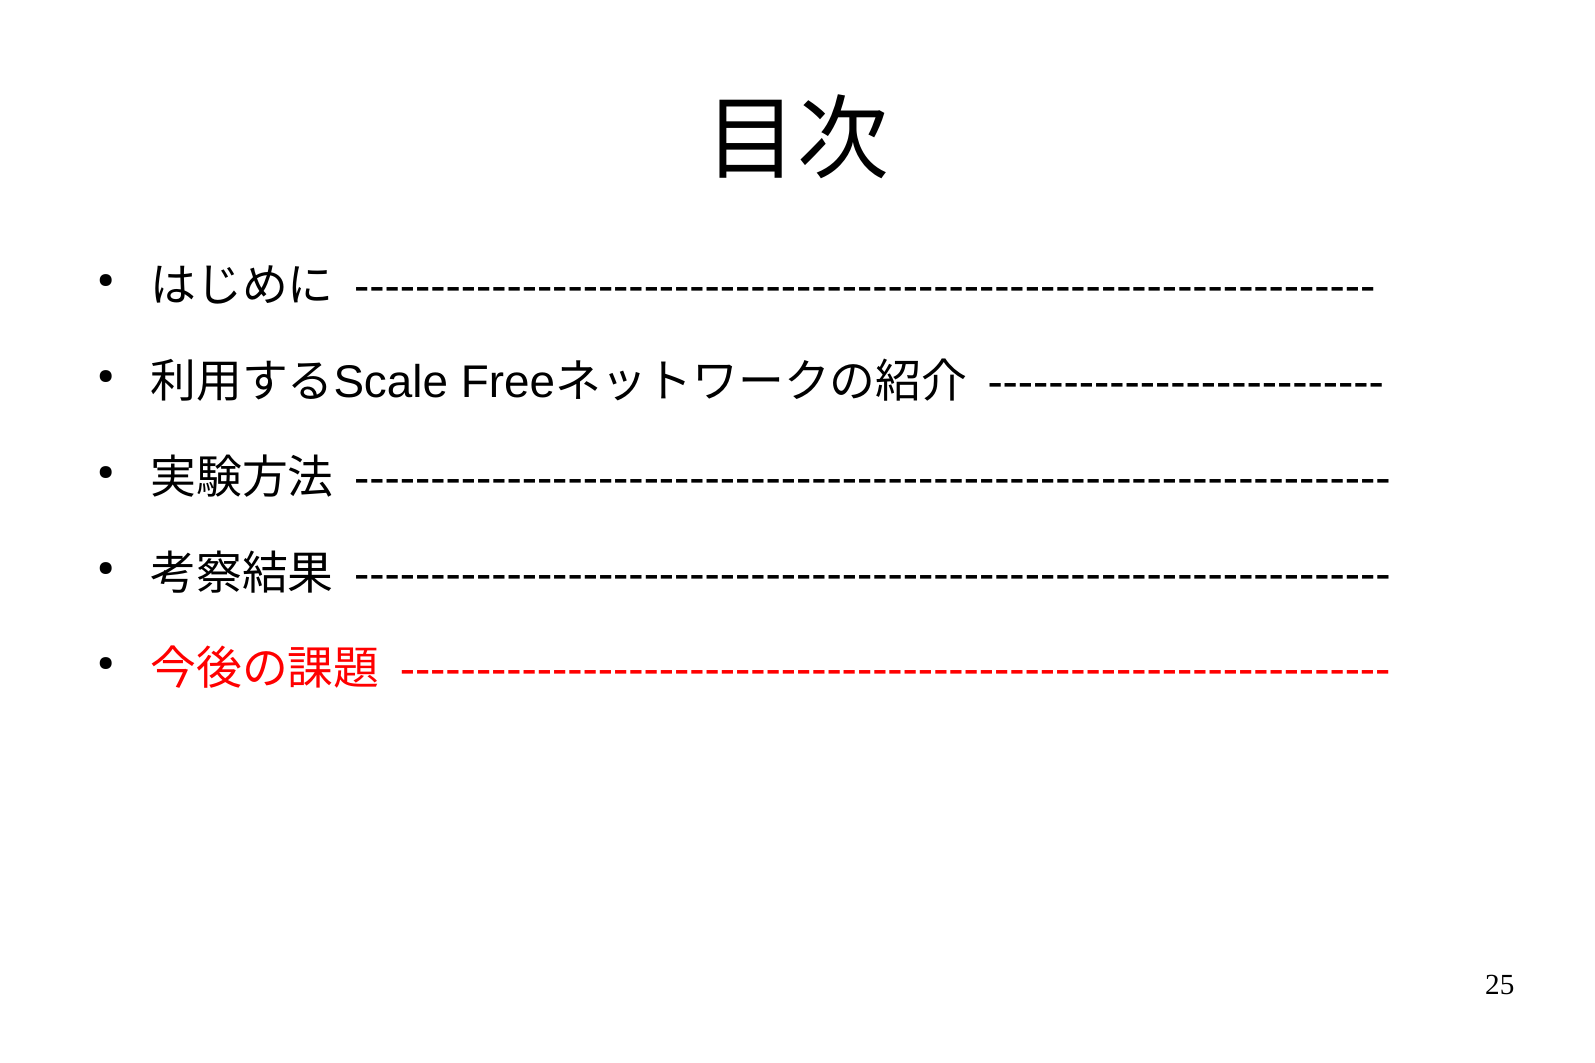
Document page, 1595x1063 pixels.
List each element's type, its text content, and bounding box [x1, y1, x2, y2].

list はじめに ------------------------------------------------------------------- 利用するScale Freeネットワークの紹介 -------------------------- 実験方法 -------------------------------------------------------------------- 考察結果 -------------------------------------------------------------------- 今後の課題 ----------------------------------------------------------------- [79, 248, 1515, 936]
title 目次 [79, 42, 1515, 220]
